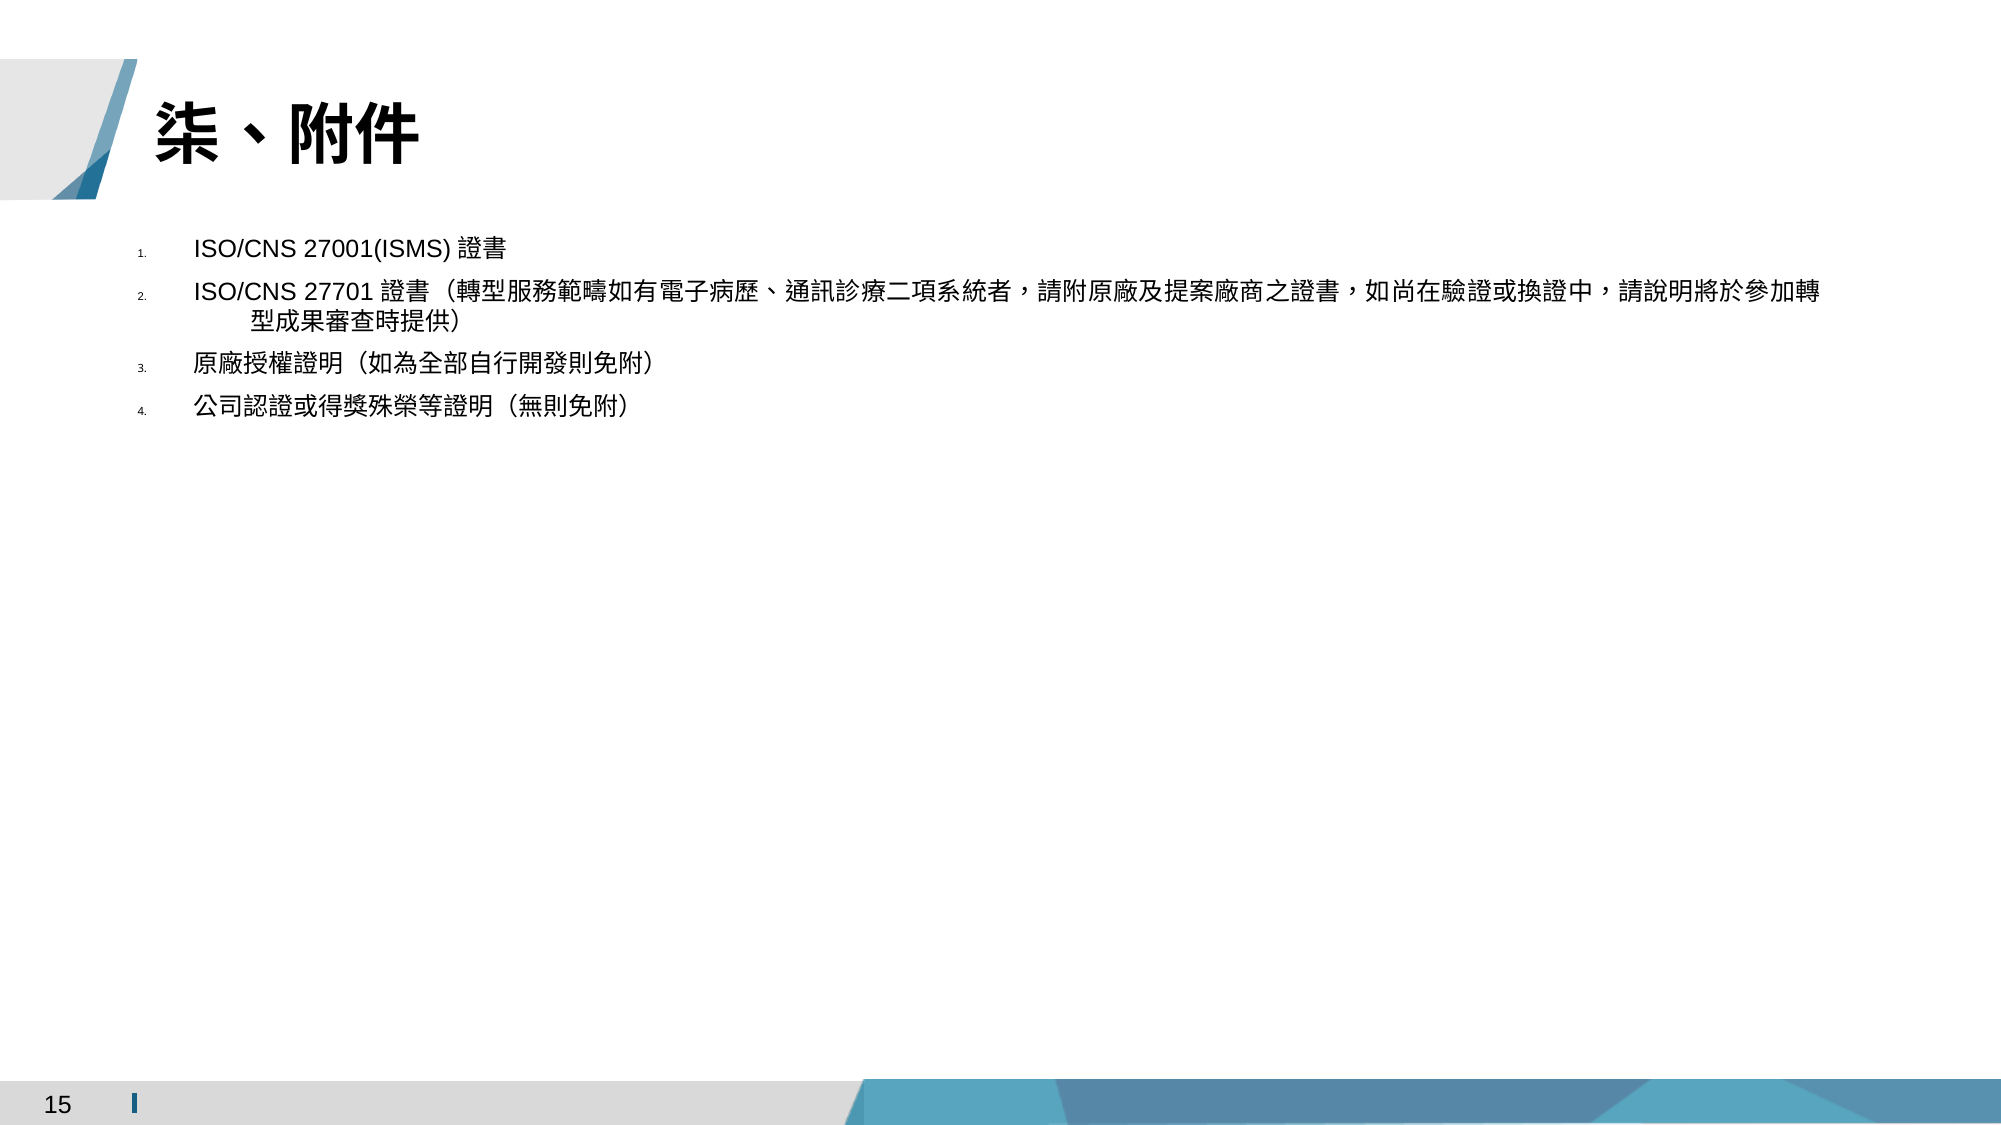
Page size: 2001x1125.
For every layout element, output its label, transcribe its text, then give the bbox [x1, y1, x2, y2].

text_box 柒、附件 [139, 93, 1915, 171]
text_box [28, 1073, 106, 1125]
text_box ISO/CNS 27001(ISMS)證書 ISO/CNS 27701證書（轉型服務範疇如有電子病歷、通訊診療二項系統者，請附原廠及提案廠商之證書，如尚在驗證或換證中，請說明將於參加轉型成果審查時提供） 原廠授權證明（如為全部自行開發則免附） 公司認證或得獎殊榮等證明（無則免附） [122, 225, 1838, 430]
